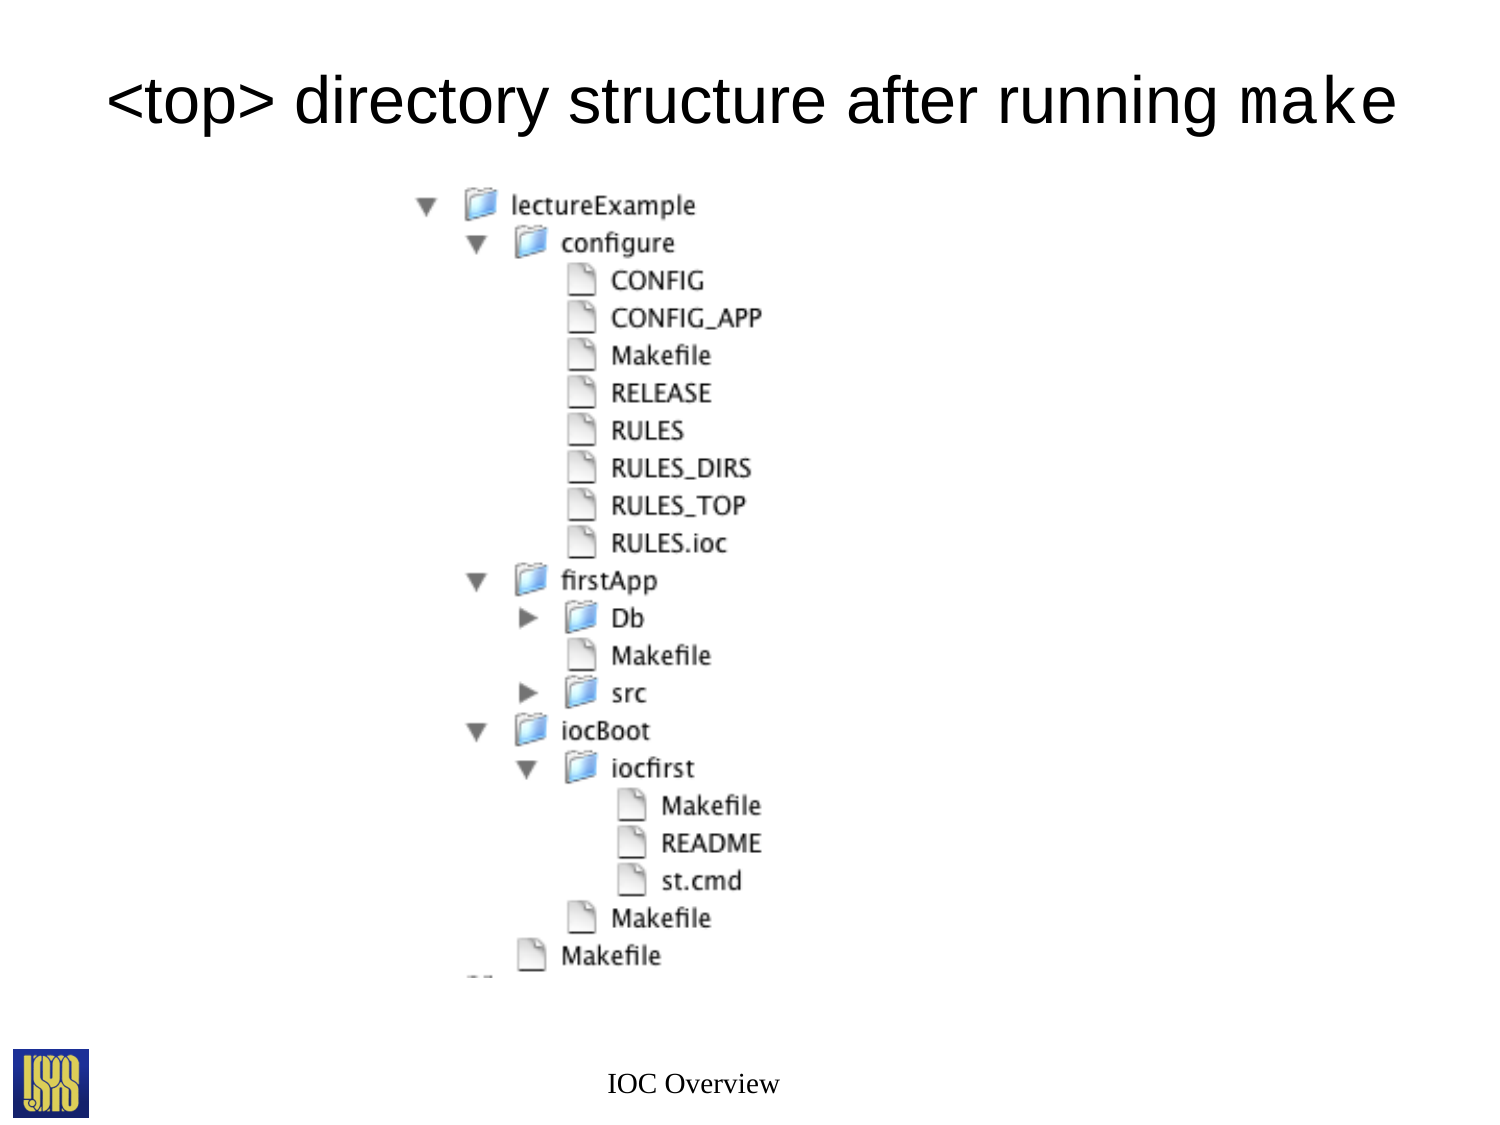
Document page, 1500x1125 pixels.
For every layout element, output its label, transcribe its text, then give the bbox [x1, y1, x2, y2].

picture [405, 186, 816, 978]
picture [13, 1049, 89, 1118]
title <top> directory structure after running make [45, 57, 1426, 146]
